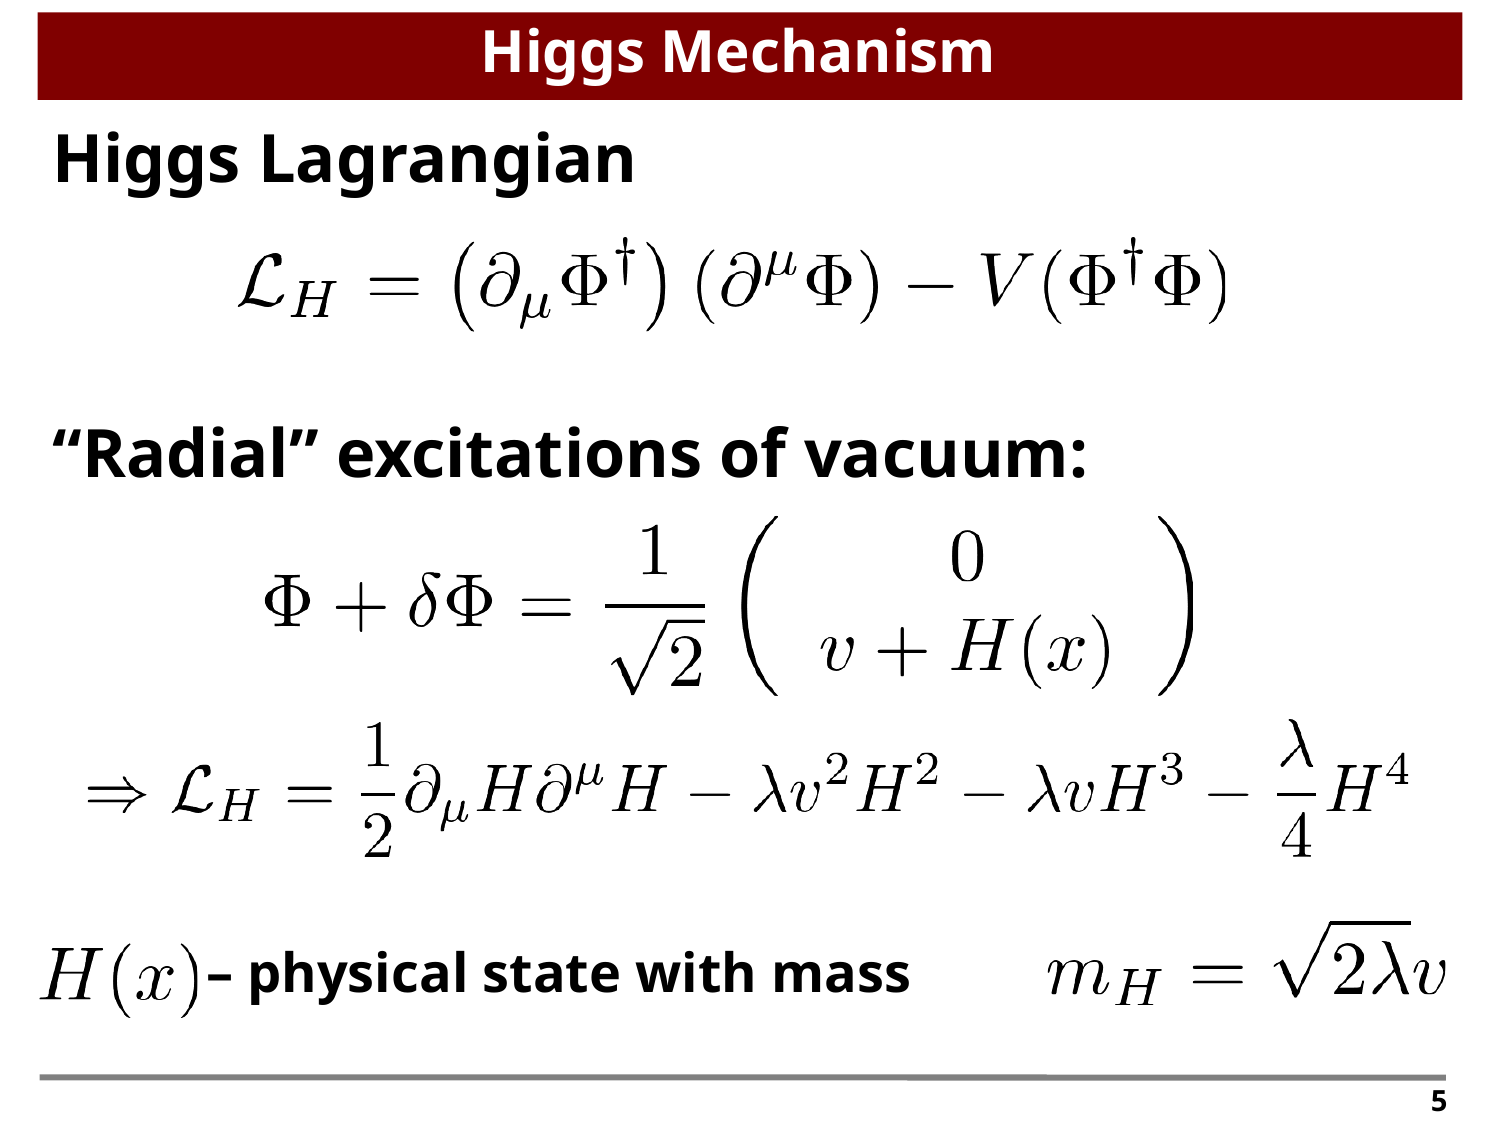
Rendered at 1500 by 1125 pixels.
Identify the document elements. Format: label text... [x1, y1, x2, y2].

list “Radial” excitations of vacuum: [37, 413, 1444, 551]
list Higgs Lagrangian [37, 117, 1444, 256]
picture [264, 515, 1193, 696]
picture [87, 719, 1409, 857]
picture [237, 237, 1226, 332]
picture [1047, 921, 1446, 938]
list – physical state with mass [179, 938, 1500, 1077]
title Higgs Mechanism [132, 12, 1345, 96]
picture [39, 943, 198, 1018]
